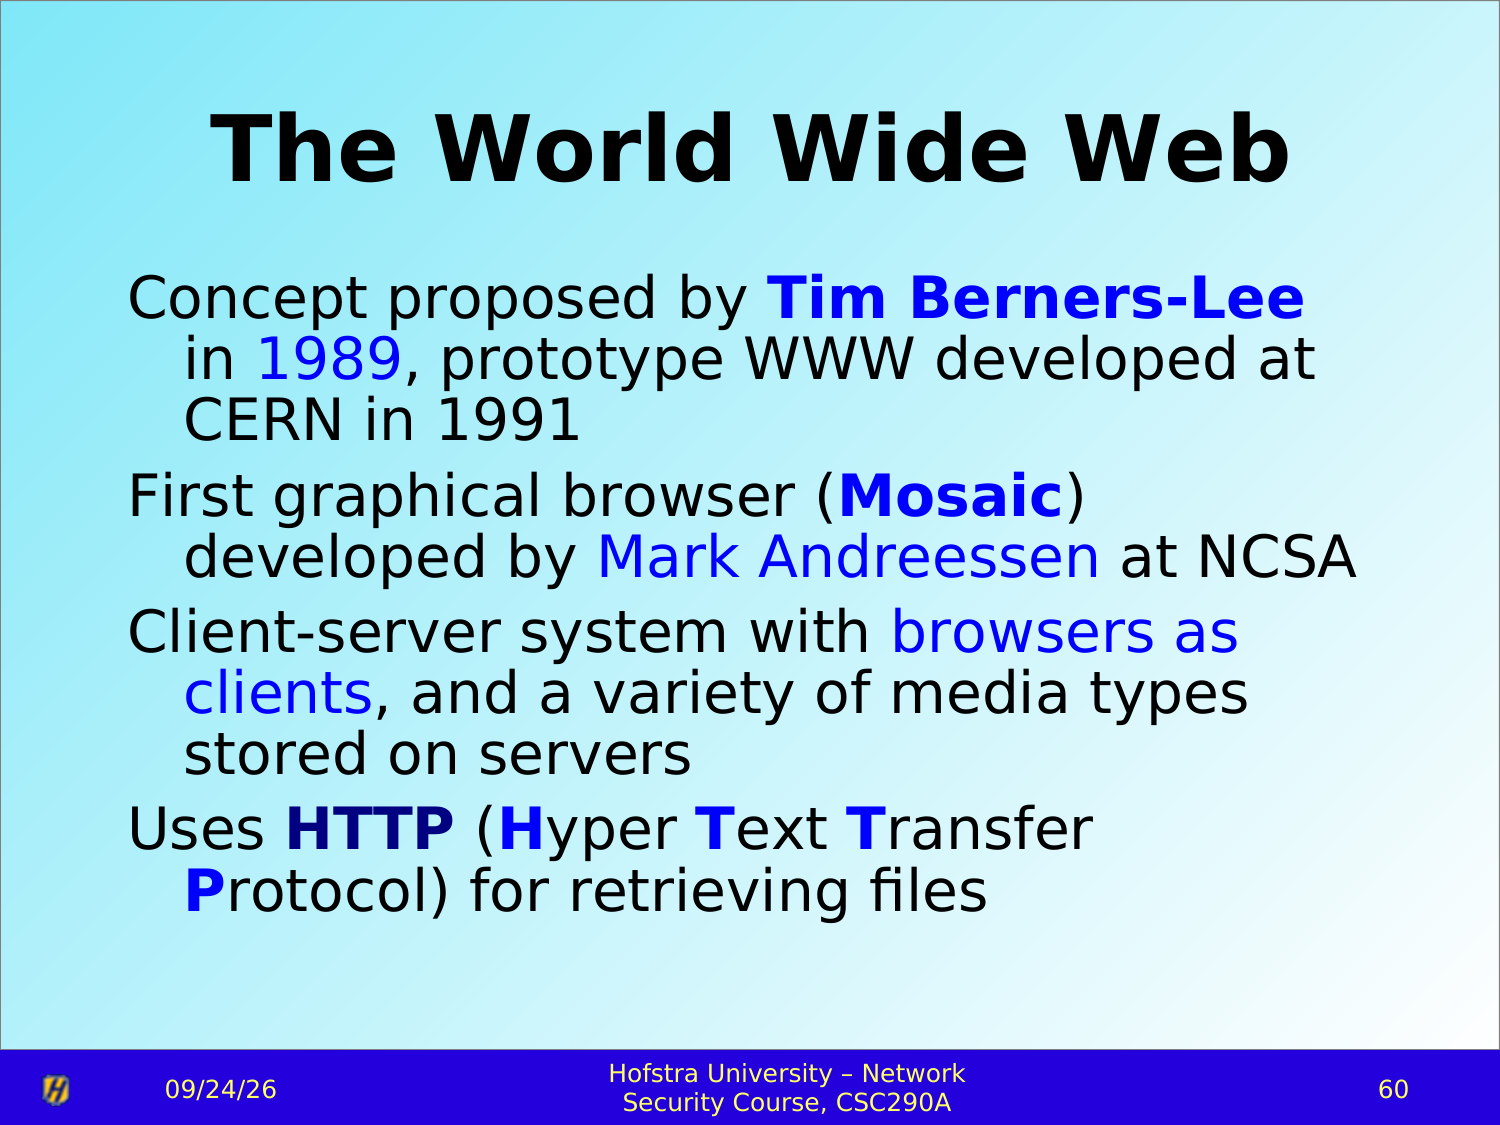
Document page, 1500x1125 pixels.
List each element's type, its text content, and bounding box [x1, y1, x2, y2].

title The World Wide Web [112, 88, 1391, 212]
list Concept proposed by Tim Berners-Lee in 1989, prototype WWW developed at CERN in 1991 First graphical browser (Mosaic) developed by Mark Andreessen at NCSA Client-server system with browsers as clients, and a variety of media types stored on servers Uses HTTP (Hyper Text Transfer Protocol) for retrieving files [112, 262, 1388, 938]
picture [37, 1072, 76, 1110]
